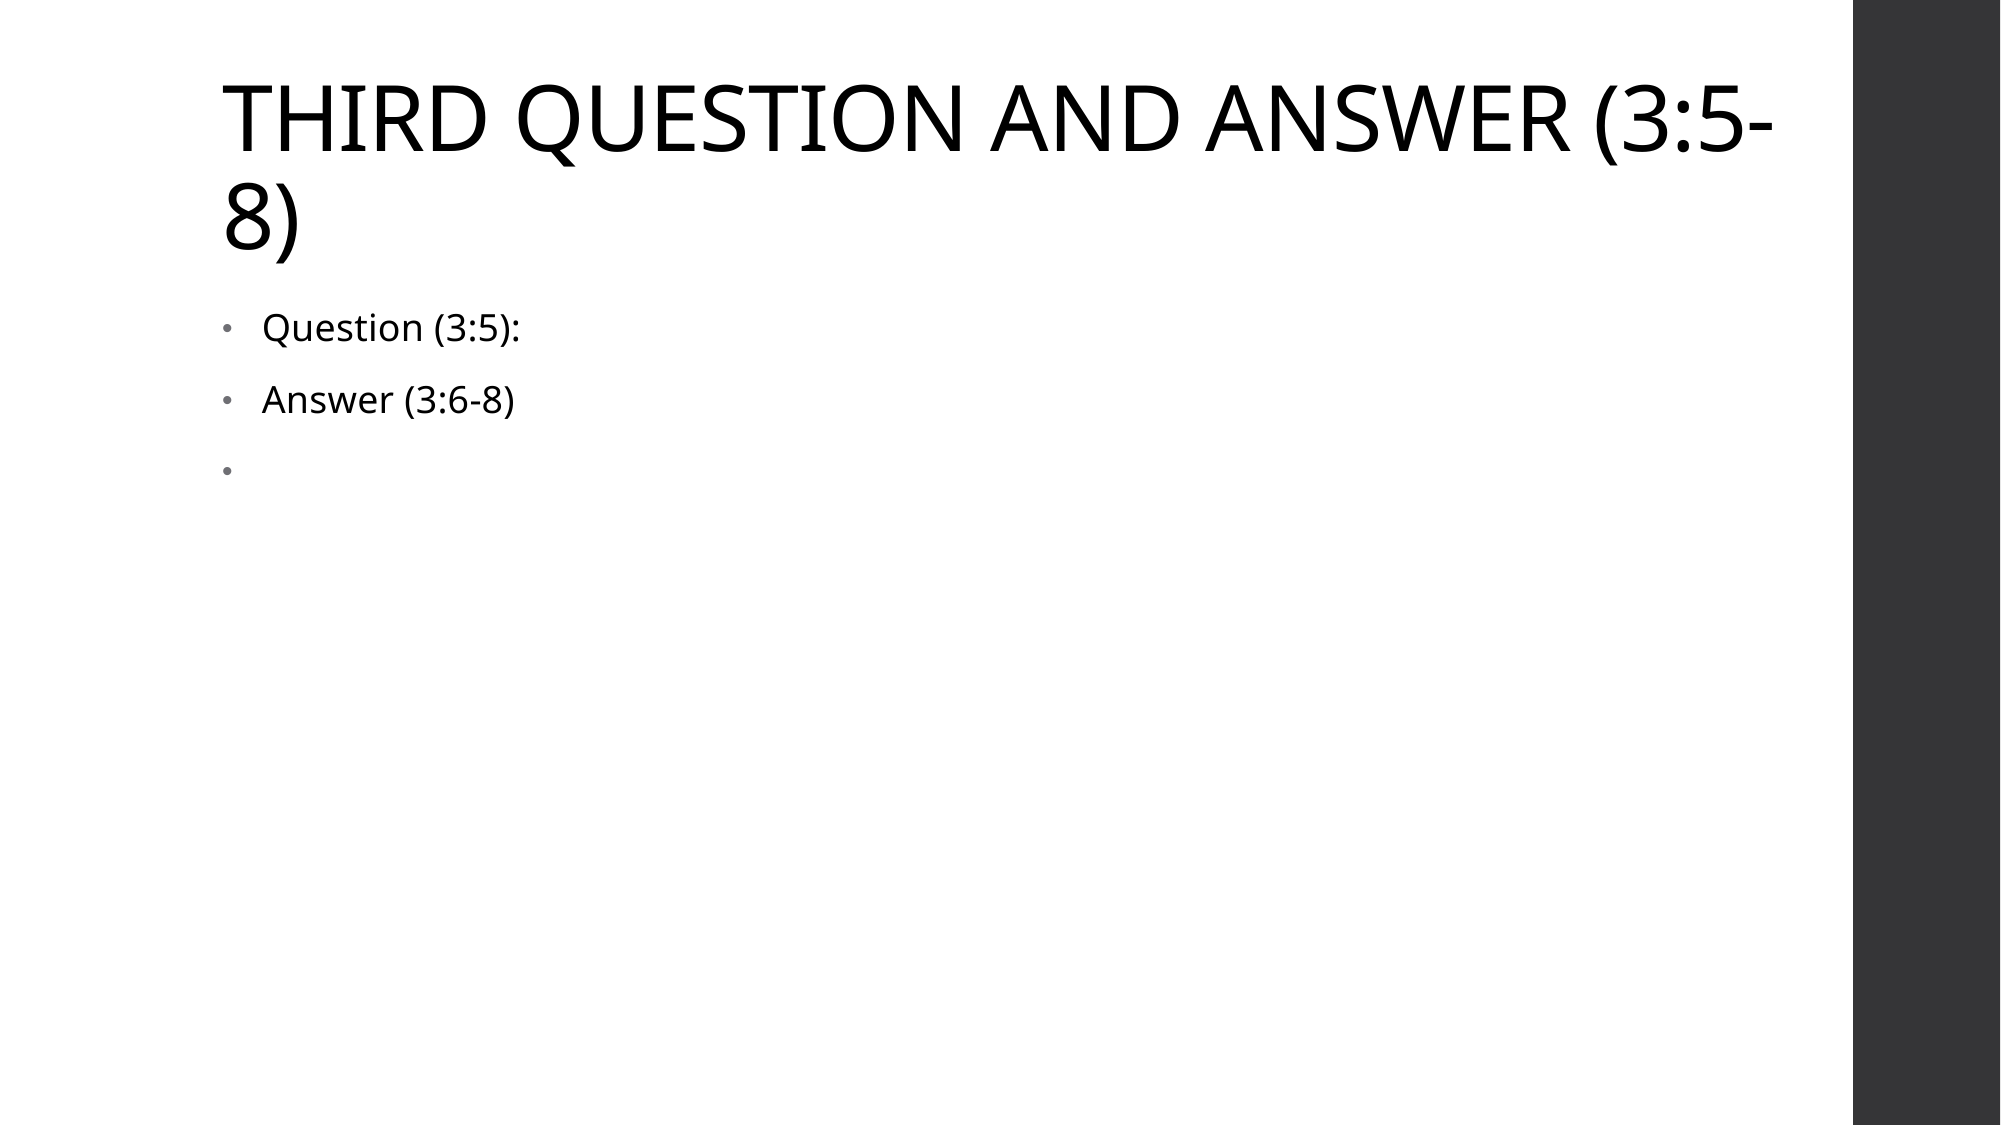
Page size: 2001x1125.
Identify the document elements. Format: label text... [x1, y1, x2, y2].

title THIRD QUESTION AND ANSWER (3:5-8) [206, 60, 1797, 278]
list Question (3:5): Answer (3:6-8) [206, 299, 1617, 1014]
